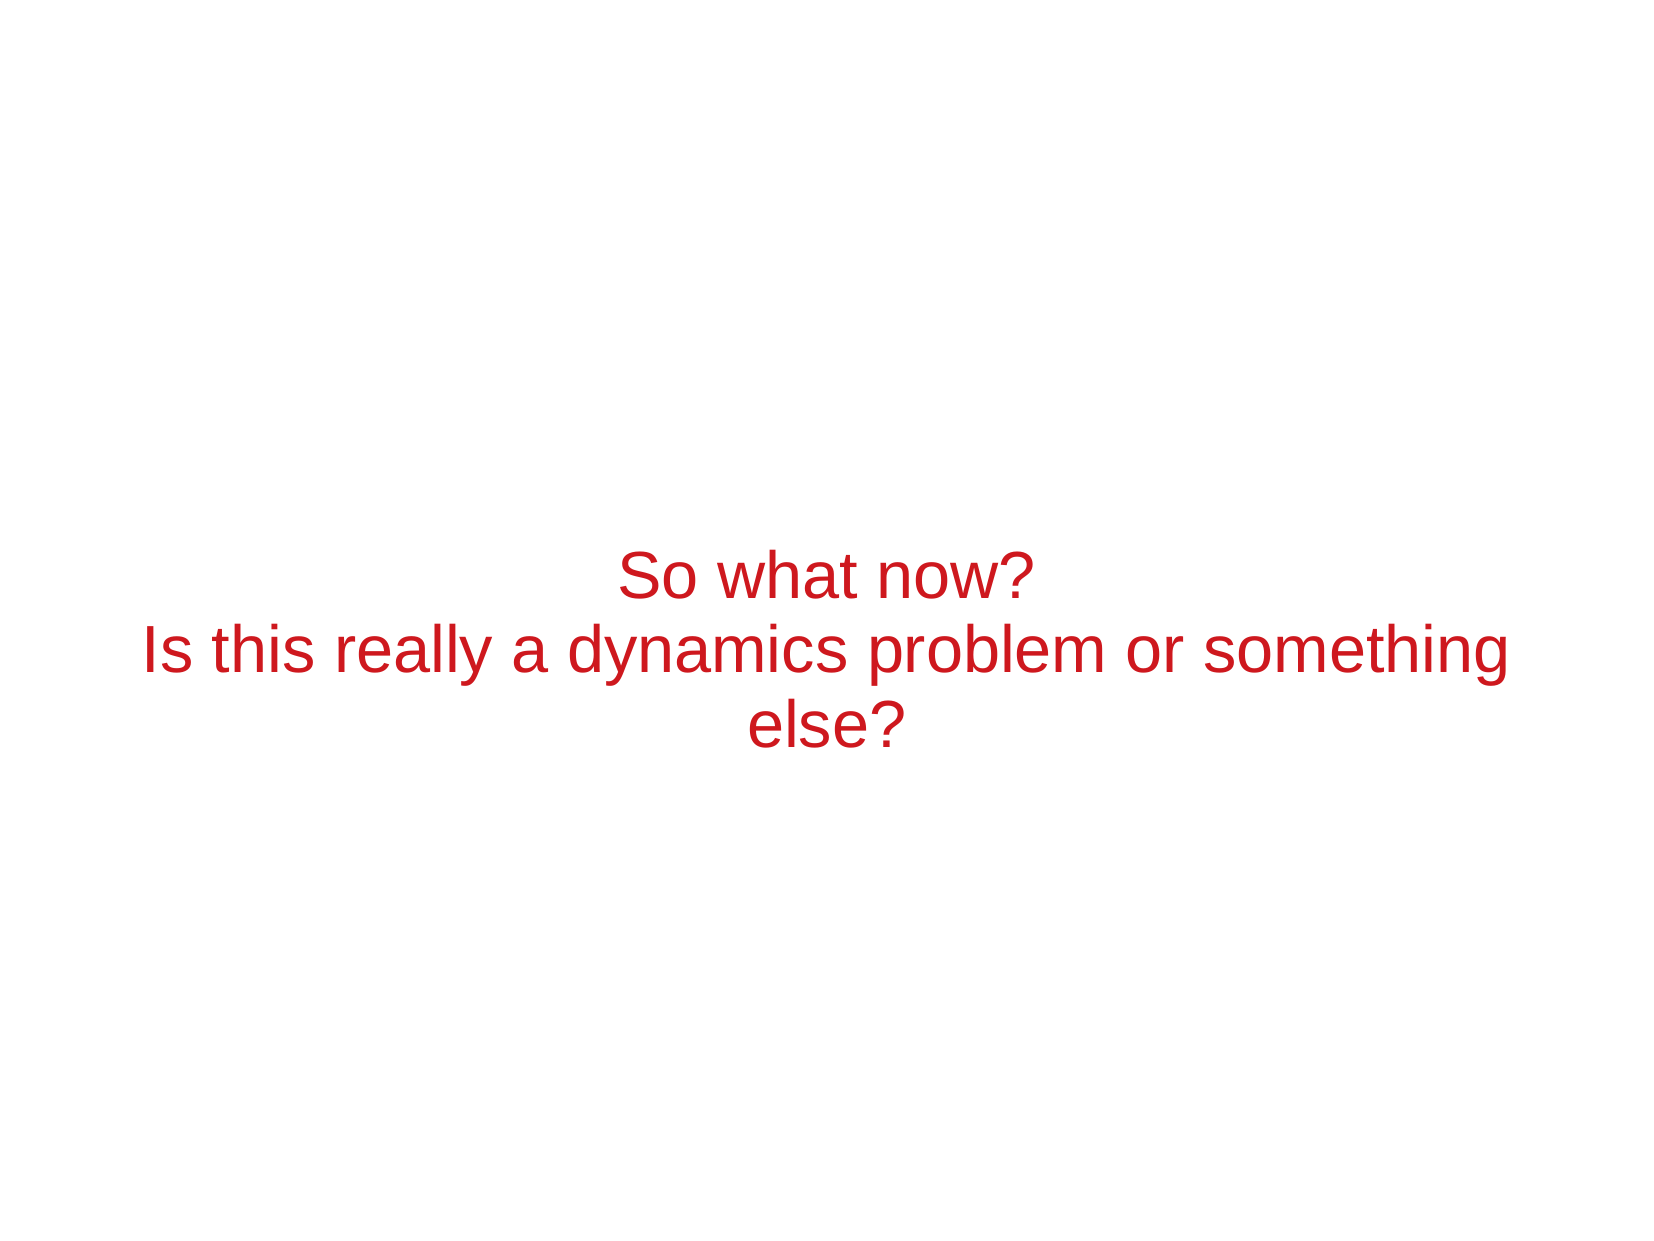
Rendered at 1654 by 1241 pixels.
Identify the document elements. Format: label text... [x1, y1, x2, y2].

subtitle So what now? Is this really a dynamics problem or something else? [82, 290, 1571, 1010]
